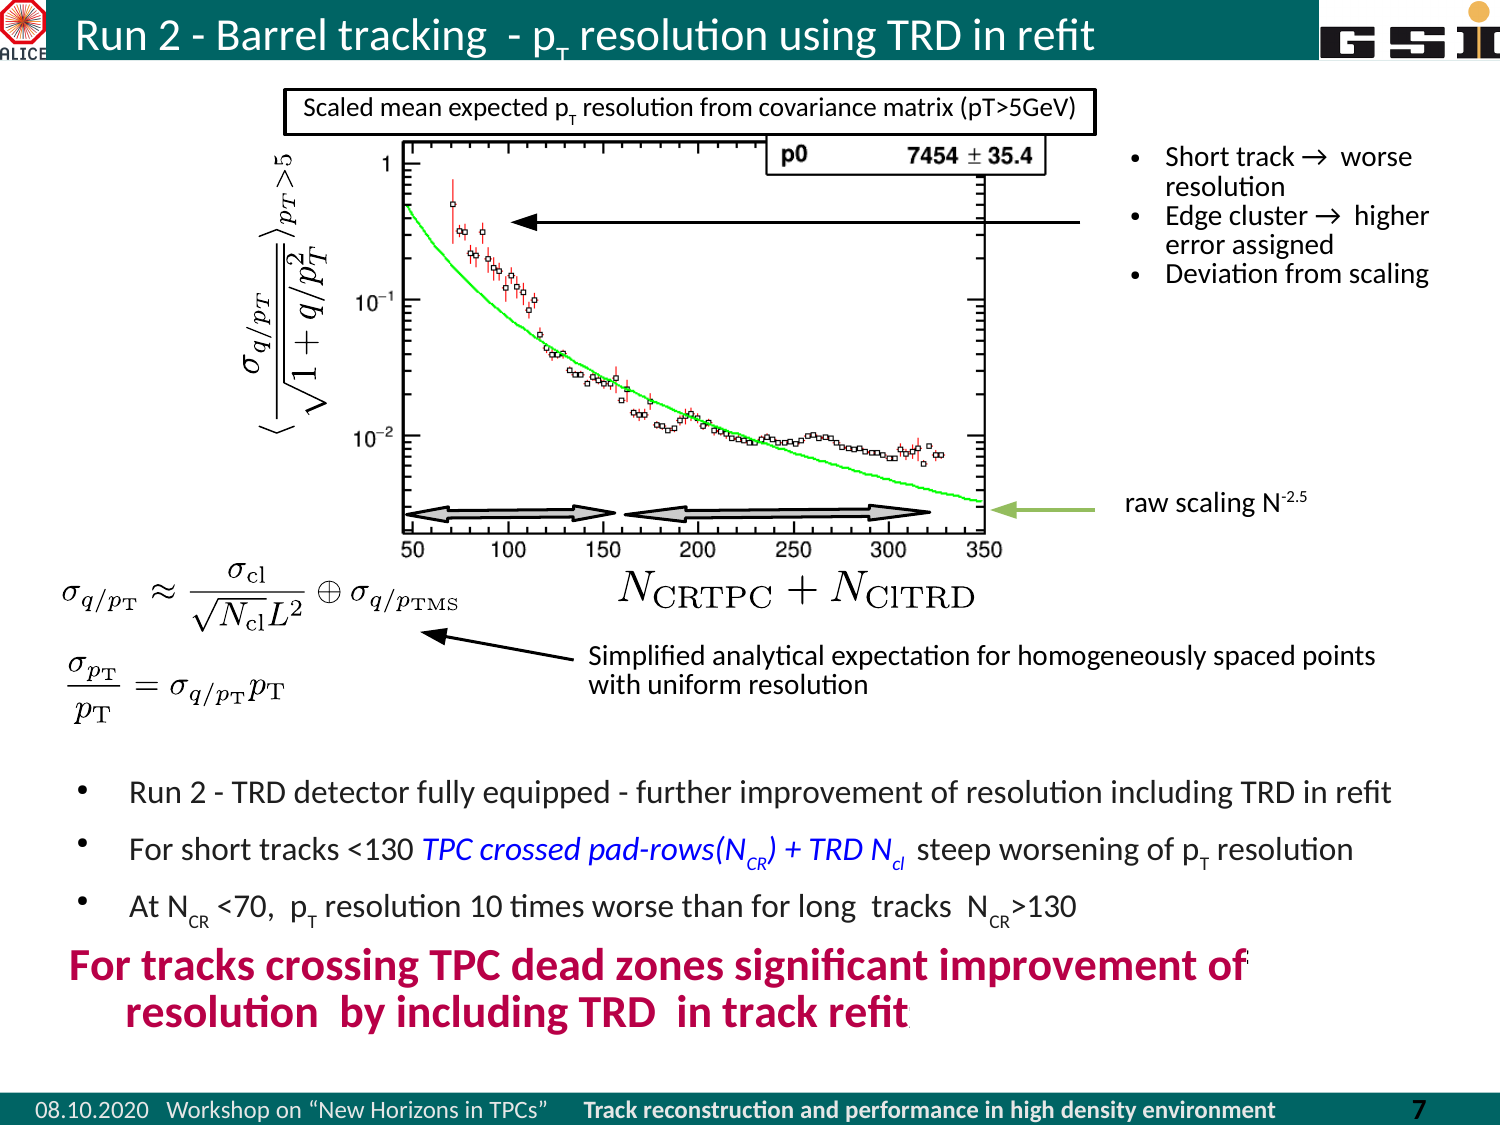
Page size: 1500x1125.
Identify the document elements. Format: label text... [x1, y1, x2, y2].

text_box [616, 570, 977, 609]
text_box [406, 505, 615, 522]
text_box raw scaling N-2.5 [1110, 482, 1469, 537]
title Run 2 - Barrel tracking - pT resolution using TRD in refit [75, 0, 1424, 68]
list Run 2 - TRD detector fully equipped - further improvement of resolution including TRD in refit For short tracks <130 TPC crossed pad-rows(NCR) + TRD Ncl steep worsening of pT resolution At NCR <70, pT resolution 10 times worse than for long tracks NCR>130 For tracks crossing TPC dead zones significant improvement of resolution by including TRD in track refit [69, 768, 1420, 1039]
text_box Simplified analytical expectation for homogeneously spaced points with uniform resolution [573, 635, 1428, 718]
picture [0, 0, 46, 60]
text_box Scaled mean expected pT resolution from covariance matrix (pT>5GeV) [285, 89, 1096, 135]
picture [1424, 0, 1500, 60]
text_box [61, 563, 459, 632]
picture [287, 135, 1062, 615]
text_box [625, 505, 930, 522]
text_box [67, 656, 286, 724]
text_box [243, 152, 327, 438]
text_box Short track → worse resolution Edge cluster → higher error assigned Deviation from scaling [1115, 137, 1469, 309]
